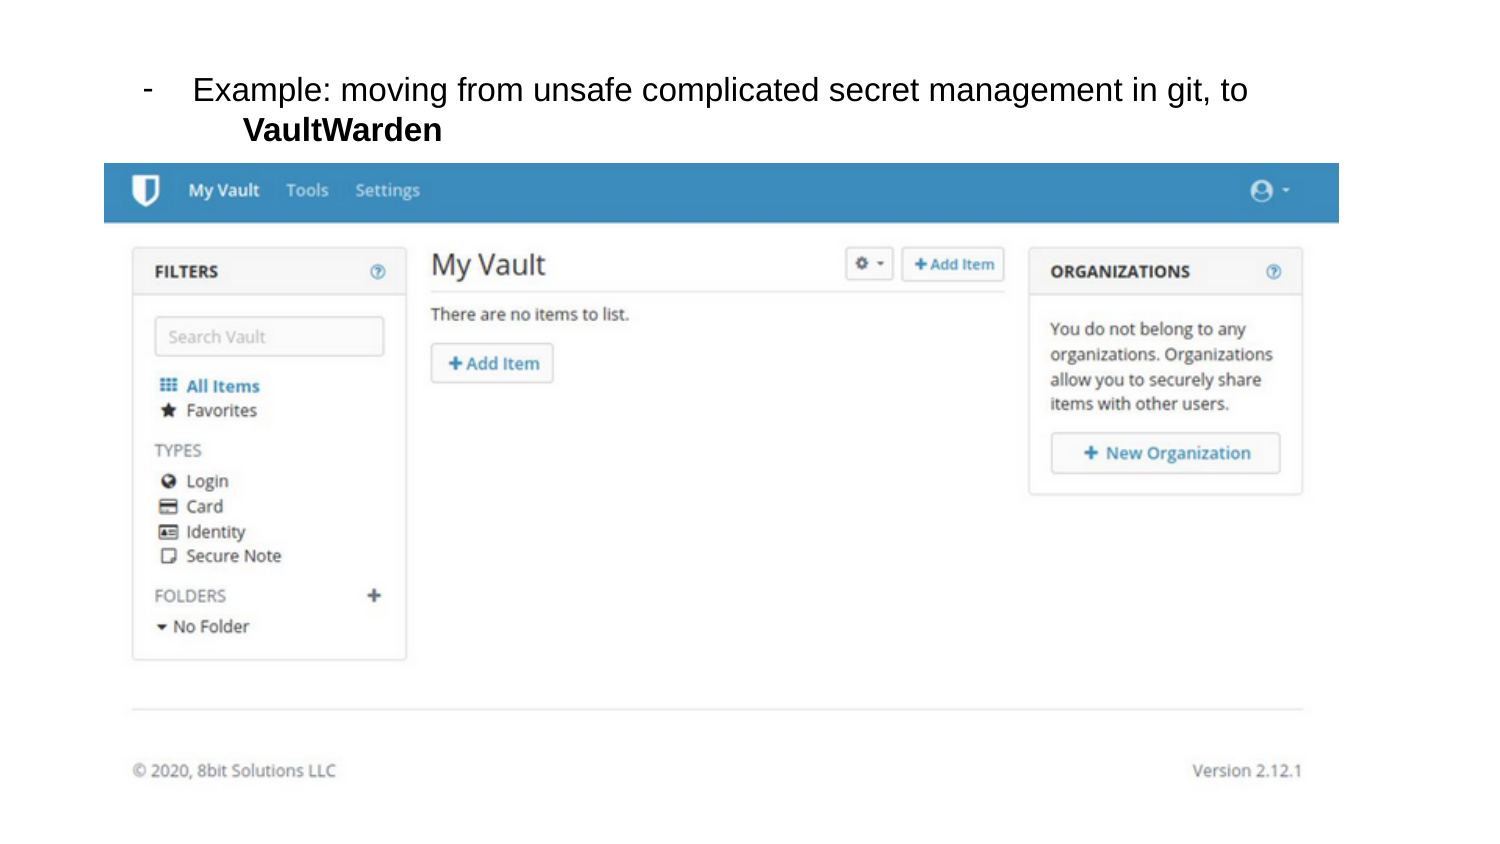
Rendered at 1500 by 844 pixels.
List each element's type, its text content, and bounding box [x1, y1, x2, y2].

title Example: moving from unsafe complicated secret management in git, to VaultWarden [94, 53, 1312, 164]
picture [104, 163, 1339, 811]
